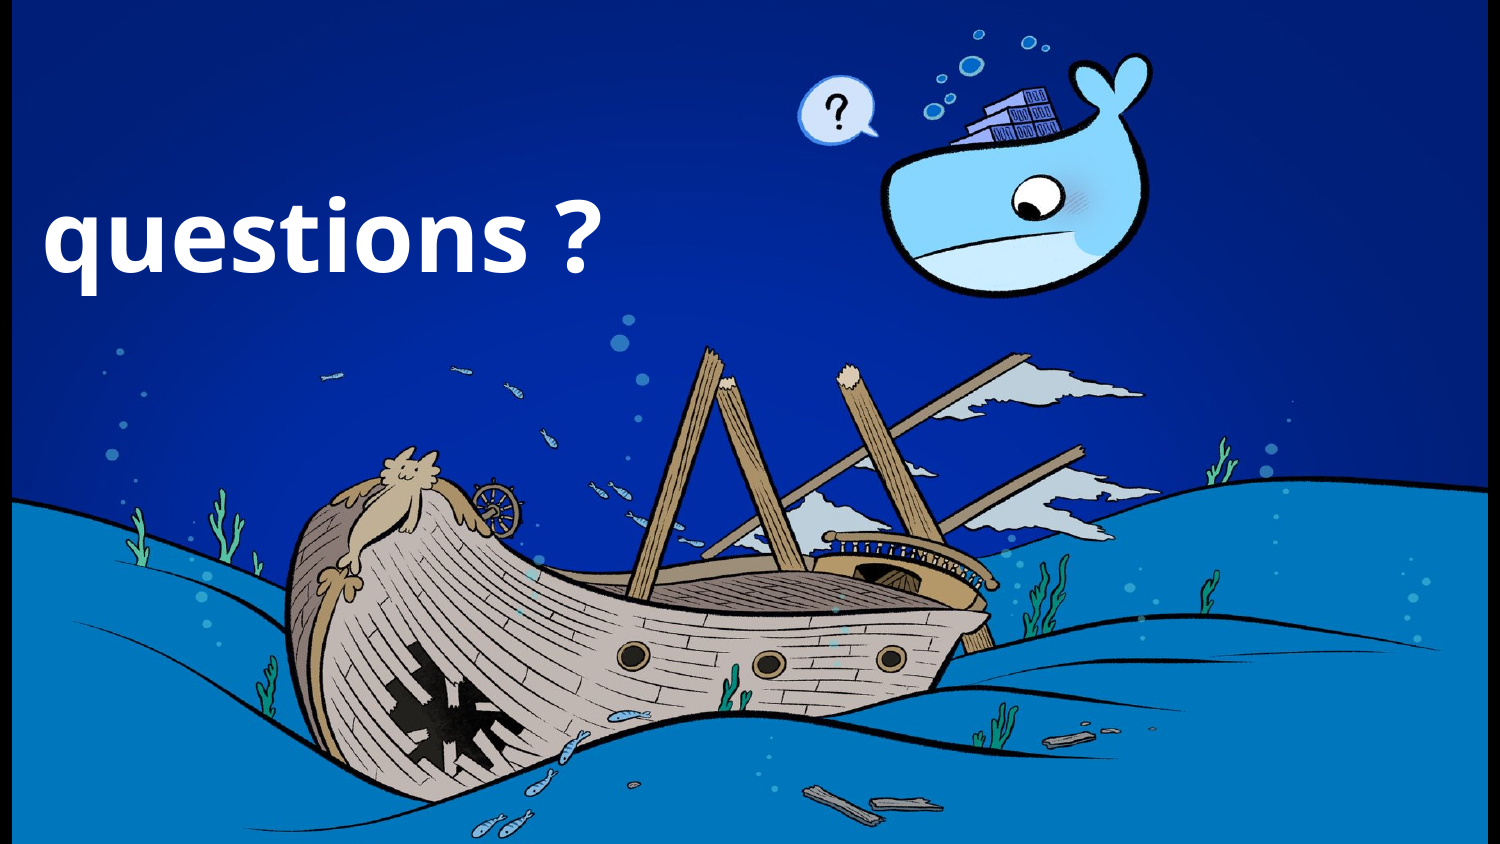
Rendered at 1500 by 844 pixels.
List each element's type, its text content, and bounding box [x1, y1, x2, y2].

picture [12, 0, 1488, 844]
text_box questions ? [41, 159, 869, 283]
